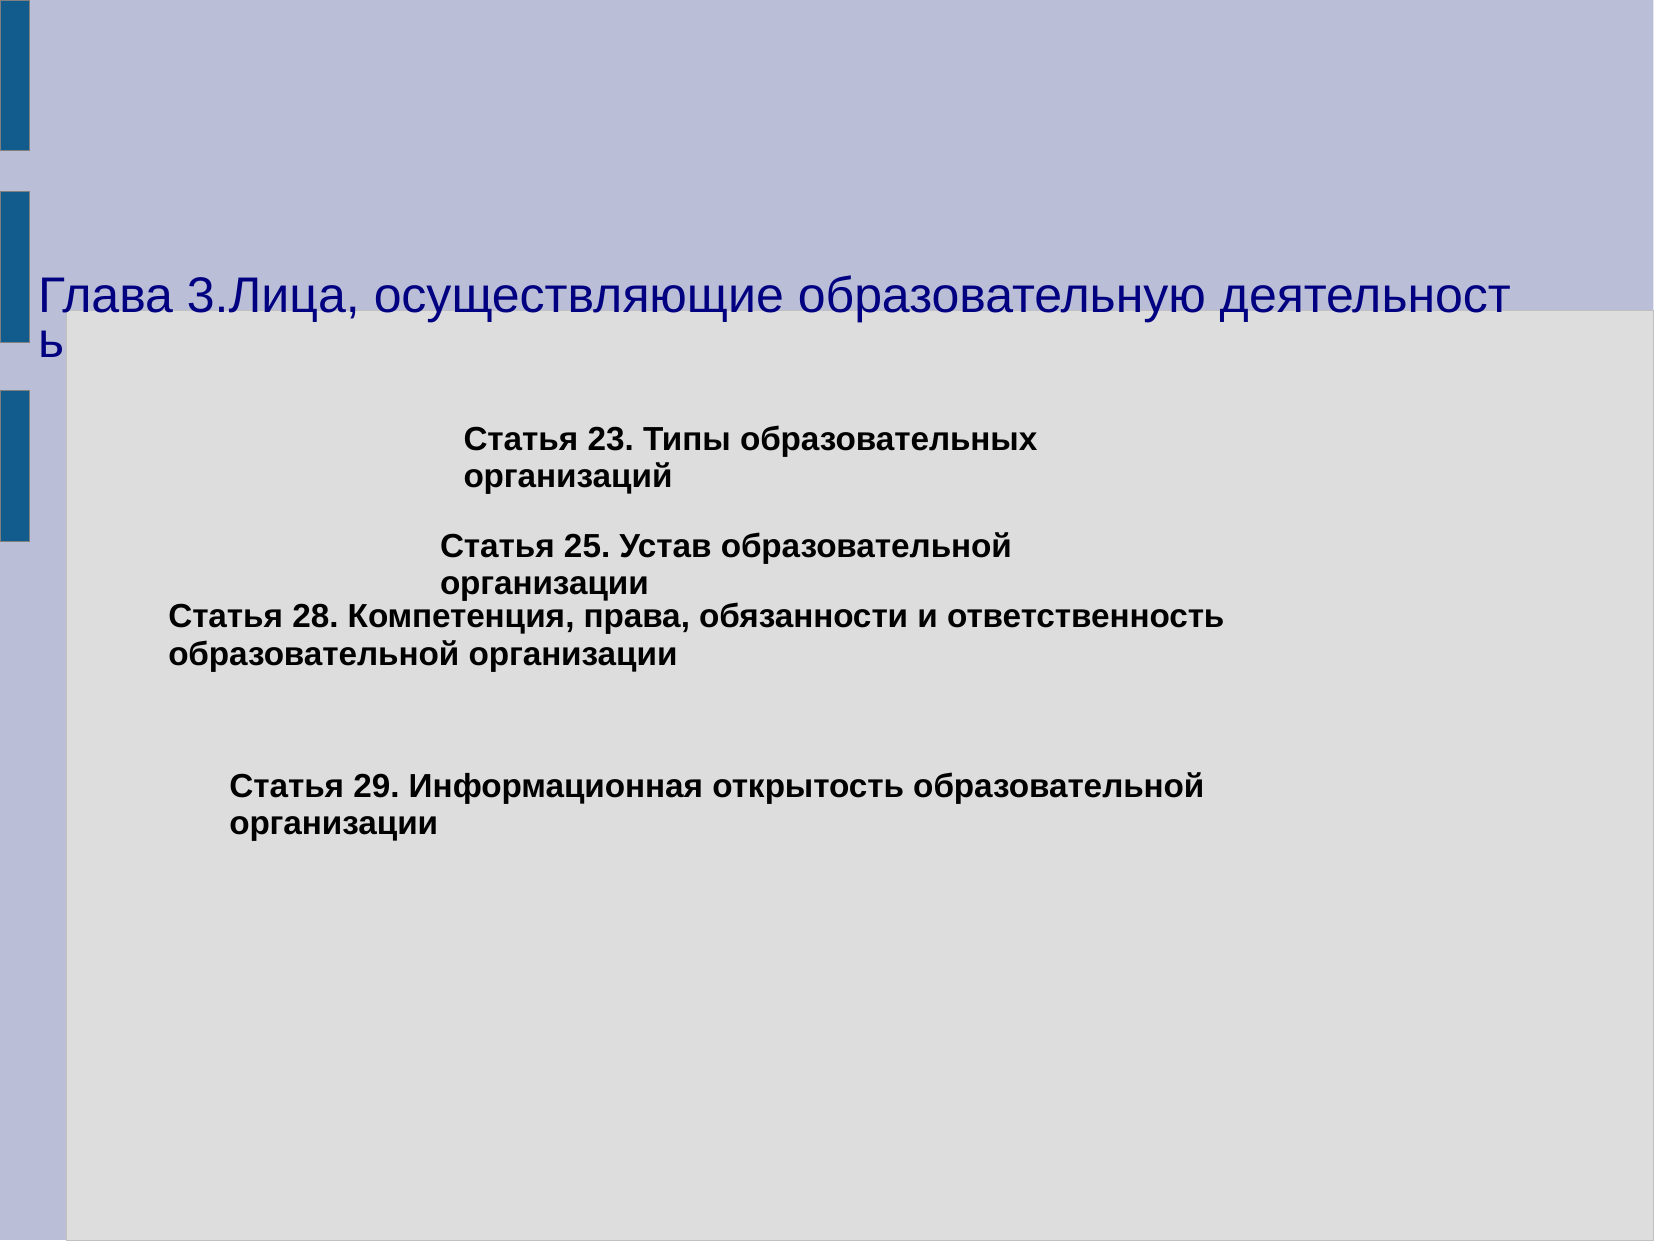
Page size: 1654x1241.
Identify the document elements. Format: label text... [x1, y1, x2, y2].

text_box Глава 3.Лица, осуществляющие образовательную деятельность [23, 236, 1548, 401]
text_box Статья 28. Компетенция, права, обязанности и ответственность образовательной организации [153, 590, 1382, 730]
text_box Статья 29. Информационная открытость образовательной организации [214, 759, 1438, 861]
text_box Статья 25. Устав образовательной организации [425, 519, 1246, 590]
text_box Статья 23. Типы образовательных организаций [448, 413, 1271, 515]
